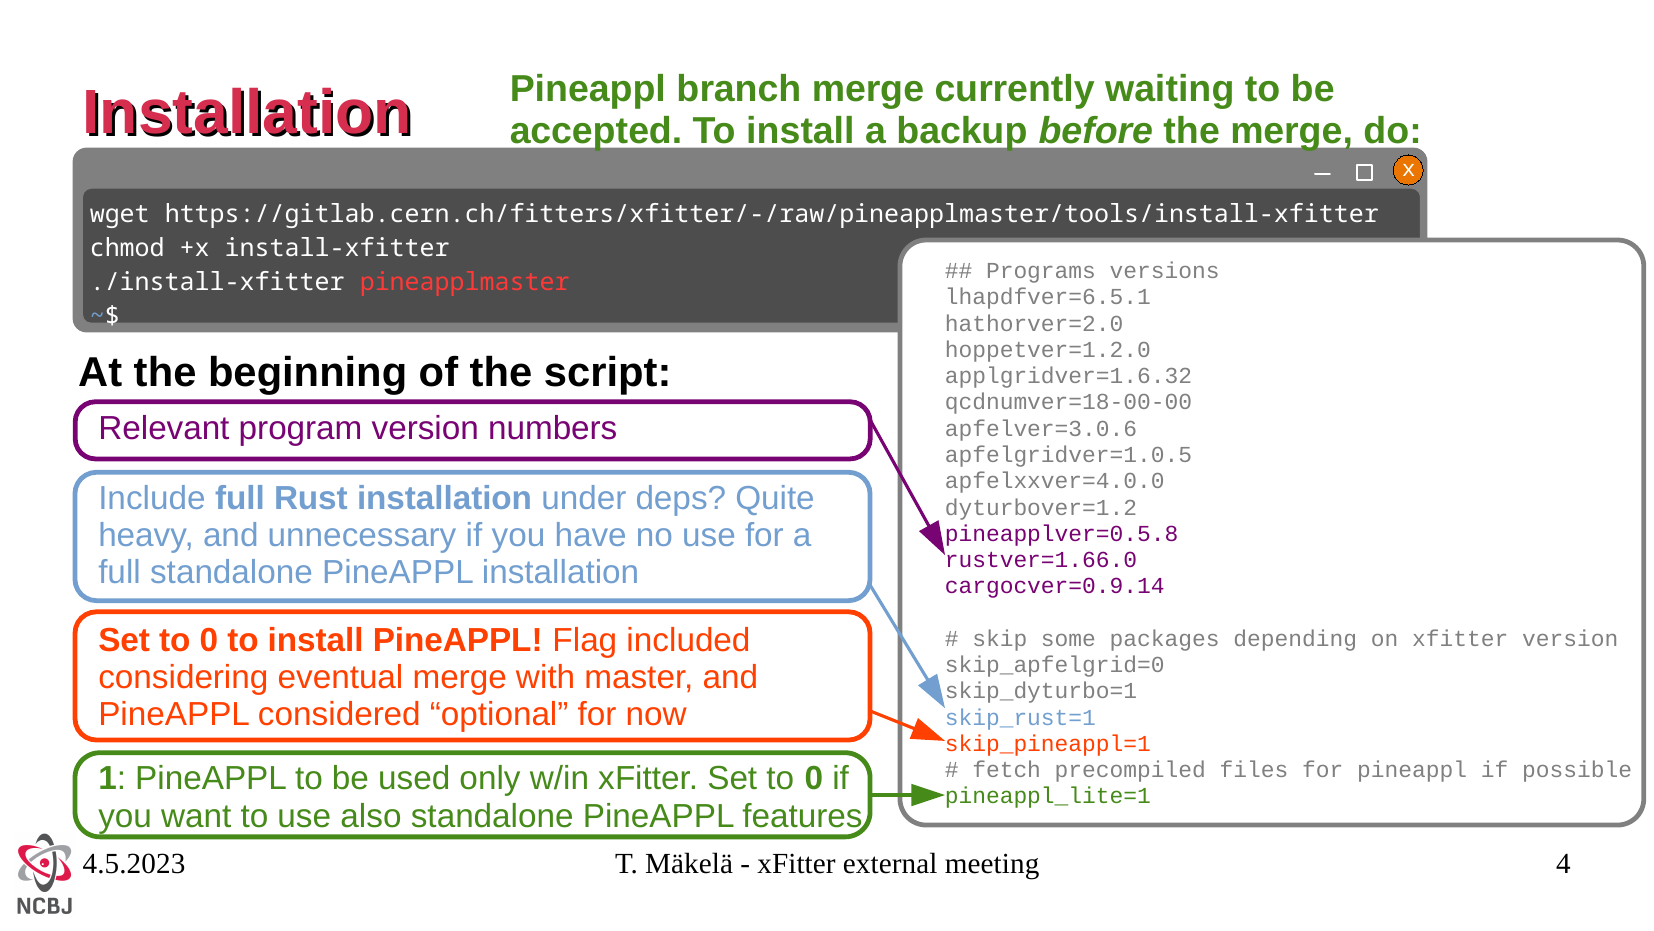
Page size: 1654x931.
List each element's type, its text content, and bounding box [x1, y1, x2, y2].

text_box 1: PineAPPL to be used only w/in xFitter. Set to 0 if you want to use also standalone PineAPPL features [83, 756, 867, 834]
text_box Set to 0 to install PineAPPL! Flag included considering eventual merge with master, and PineAPPL considered “optional” for now [83, 614, 909, 740]
text_box Relevant program version numbers [83, 401, 879, 454]
text_box [899, 345, 930, 826]
text_box 1: PineAPPL to be used only w/in xFitter. Set to 0 if you want to use also standalone PineAPPL features [83, 752, 909, 849]
text_box ## Programs versions lhapdfver=6.5.1 hathorver=2.0 hoppetver=1.2.0 applgridver=1.6.32 qcdnumver=18-00-00 apfelver=3.0.6 apfelgridver=1.0.5 apfelxxver=4.0.0 dyturbover=1.2 pineapplver=0.5.8 rustver=1.66.0 cargocver=0.9.14 # skip some packages depending on xfitter version skip_apfelgrid=0 skip_dyturbo=1 skip_rust=1 skip_pineappl=1 # fetch precompiled files for pineappl if possible pineappl_lite=1 [930, 251, 1654, 872]
text_box Include full Rust installation under deps? Quite heavy, and unnecessary if you have no use for a full standalone PineAPPL installation [83, 475, 856, 598]
text_box wget https://gitlab.cern.ch/fitters/xfitter/-/raw/pineapplmaster/tools/install-xfitterchmod +x install-xfitter ./install-xfitter pineapplmaster ~$ [75, 188, 1426, 345]
title Installation [82, 37, 976, 188]
text_box At the beginning of the script: [63, 341, 754, 450]
text_box [75, 151, 82, 188]
text_box Pineappl branch merge currently waiting to be accepted. To install a backup before the merge, do: [495, 60, 1471, 201]
picture [15, 832, 76, 916]
text_box [1426, 240, 1639, 251]
